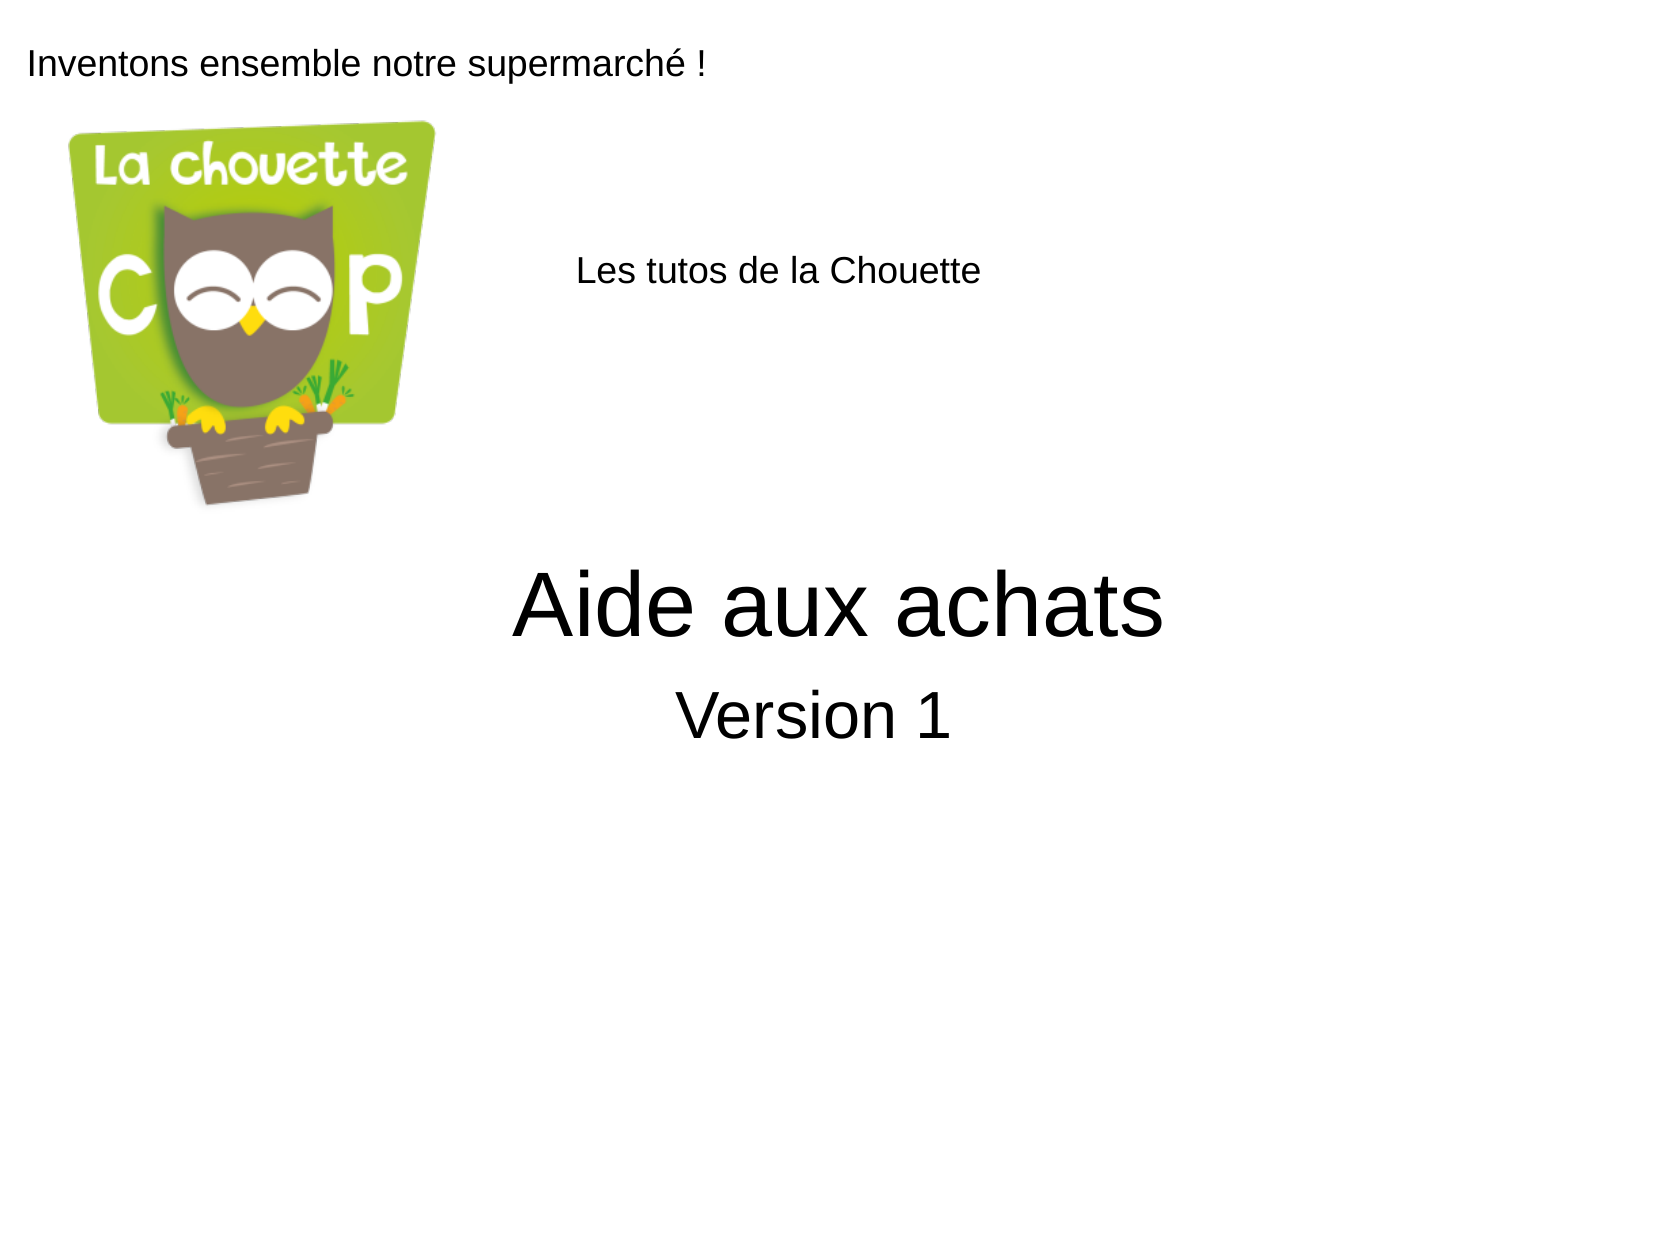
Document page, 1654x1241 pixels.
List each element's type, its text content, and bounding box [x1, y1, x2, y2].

subtitle Aide aux achats Version 1 [82, 496, 1571, 815]
text_box Inventons ensemble notre supermarché ! [11, 35, 722, 93]
picture [59, 106, 447, 514]
text_box Les tutos de la Chouette [561, 242, 1271, 299]
